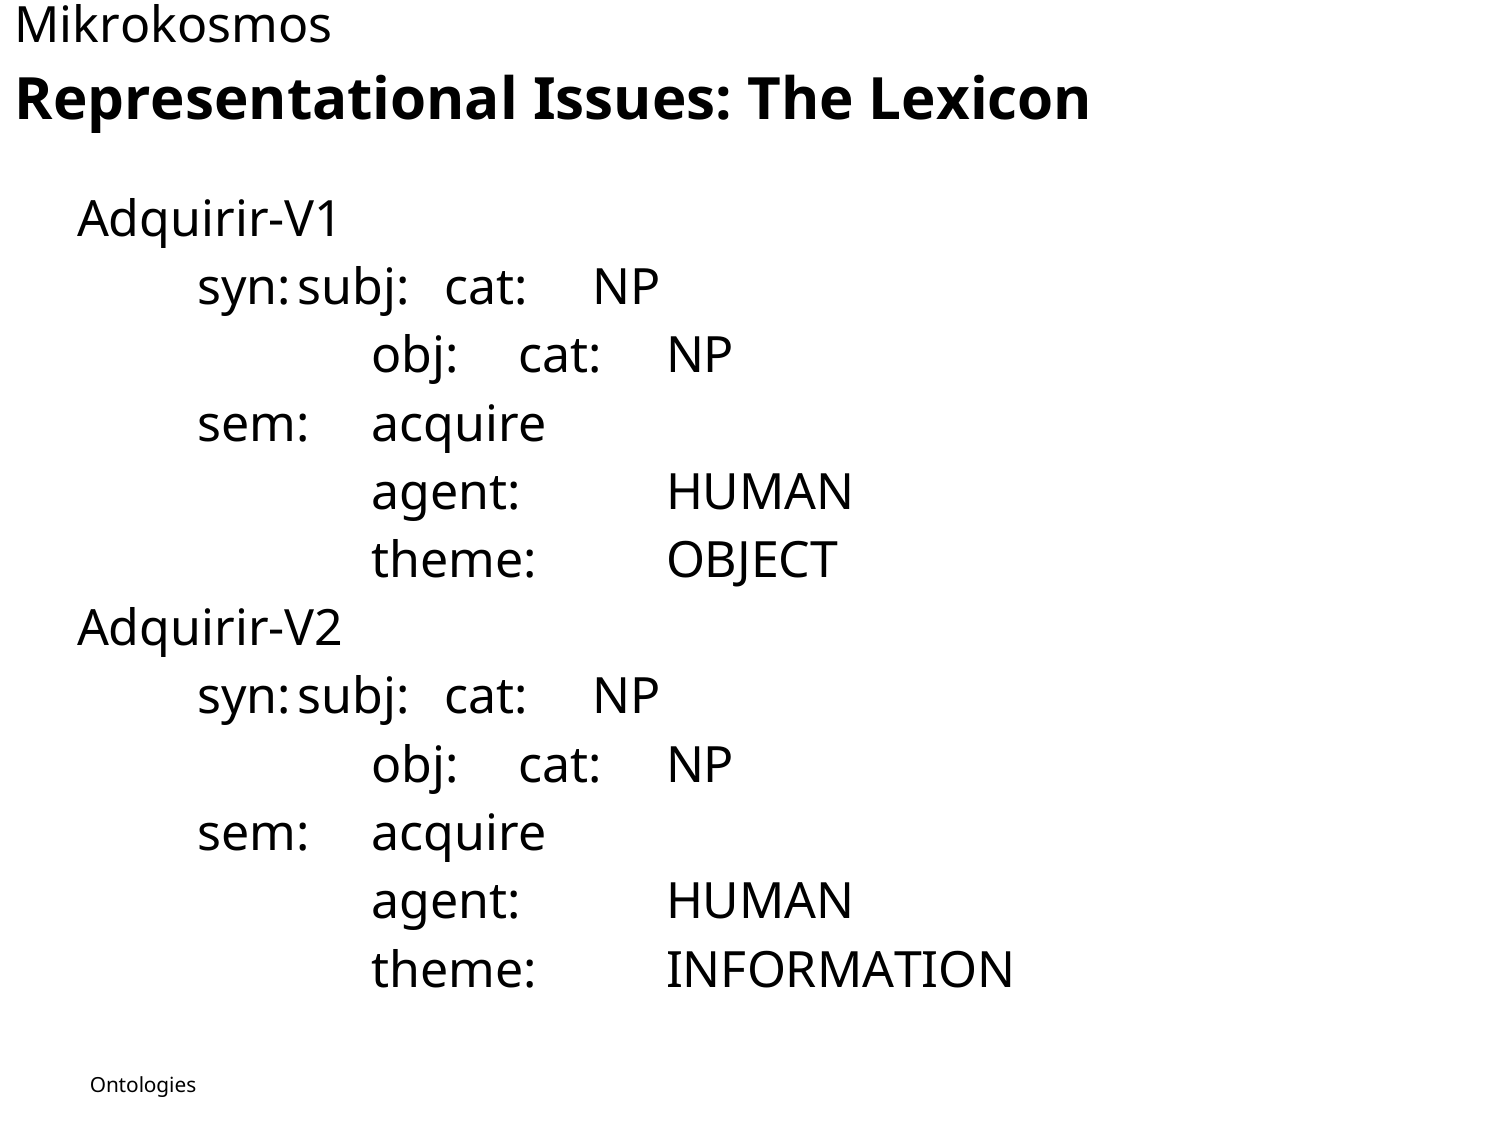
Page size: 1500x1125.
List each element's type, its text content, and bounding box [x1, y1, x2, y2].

title Mikrokosmos Representational Issues: The Lexicon [0, 0, 1500, 136]
list Adquirir-V1 syn: subj: cat: NP obj: cat: NP sem: acquire agent: HUMAN theme: OBJECT Adquirir-V2 syn: subj: cat: NP obj: cat: NP sem: acquire agent: HUMAN theme: INFORMATION [62, 174, 1313, 1031]
